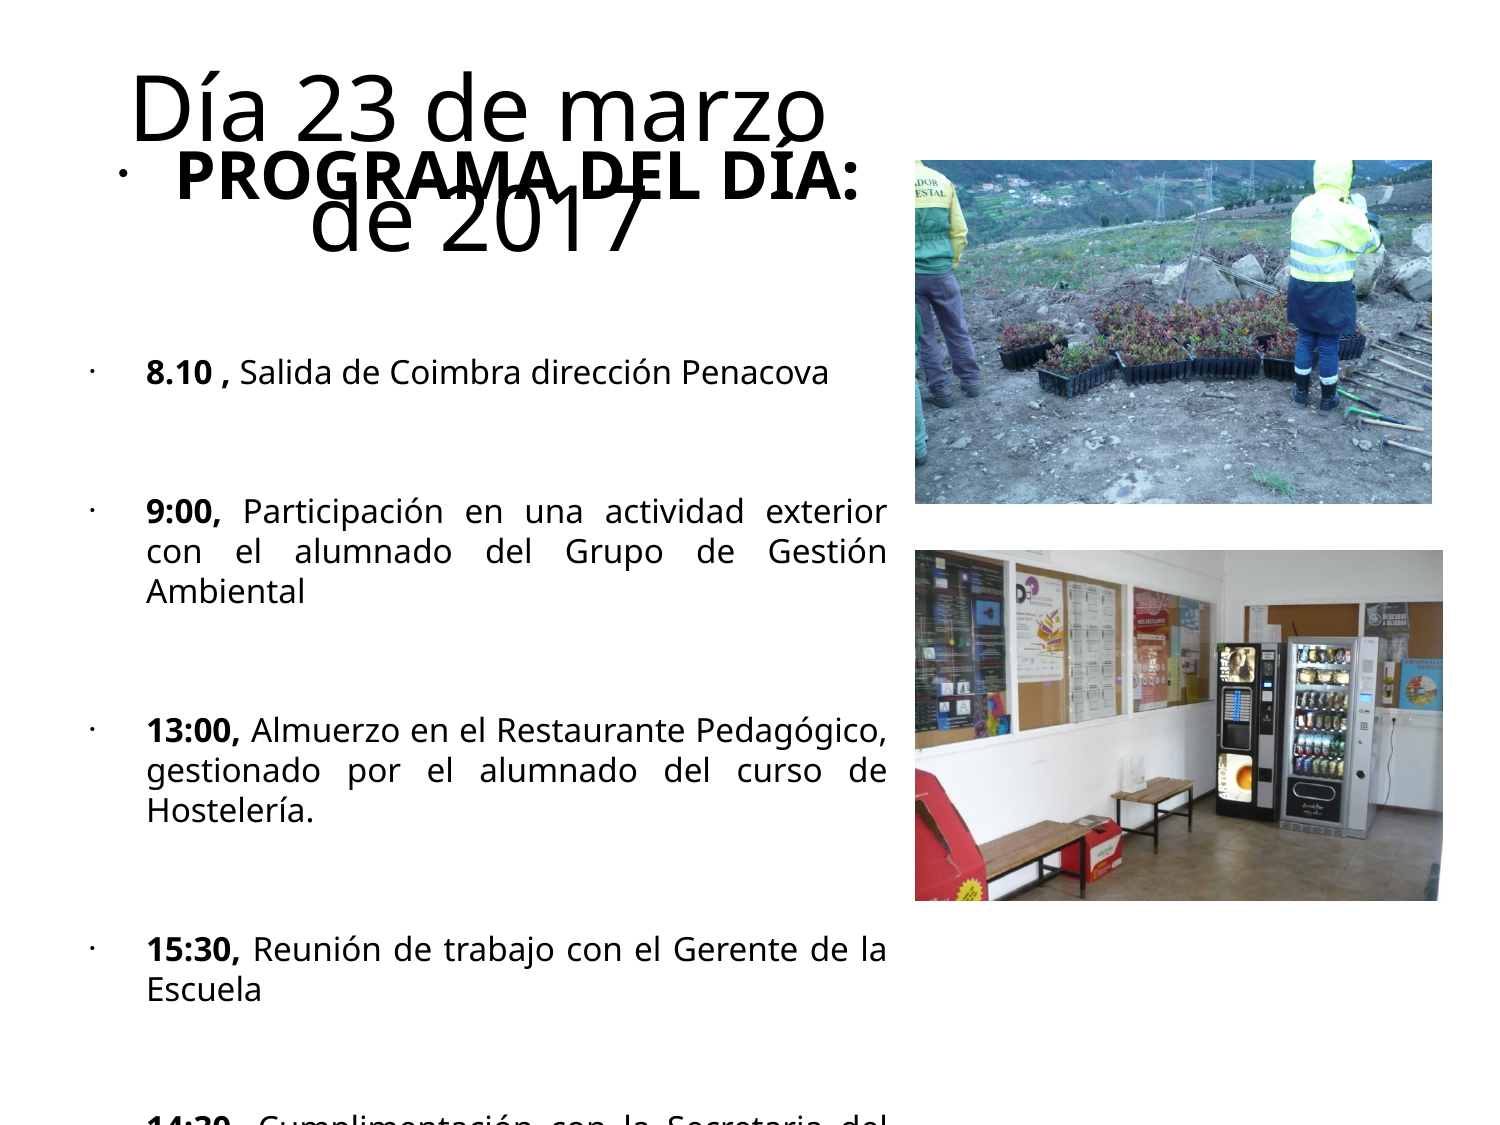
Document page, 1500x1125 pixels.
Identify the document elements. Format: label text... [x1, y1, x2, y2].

title Día 23 de marzo de 2017 [64, 42, 894, 124]
picture [915, 160, 1432, 504]
list PROGRAMA DEL DÍA: 8.10 , Salida de Coimbra dirección Penacova 9:00, Participación en una actividad exterior con el alumnado del Grupo de Gestión Ambiental 13:00, Almuerzo en el Restaurante Pedagógico, gestionado por el alumnado del curso de Hostelería. 15:30, Reunión de trabajo con el Gerente de la Escuela 14:30, Cumplimentación con la Secretaria del Centro de la documentación del Proyecto 15:00, Cierre de la visita, con despedida de todo el personal que nos ha atendido en estos días. [75, 125, 904, 1005]
picture [915, 550, 1443, 901]
